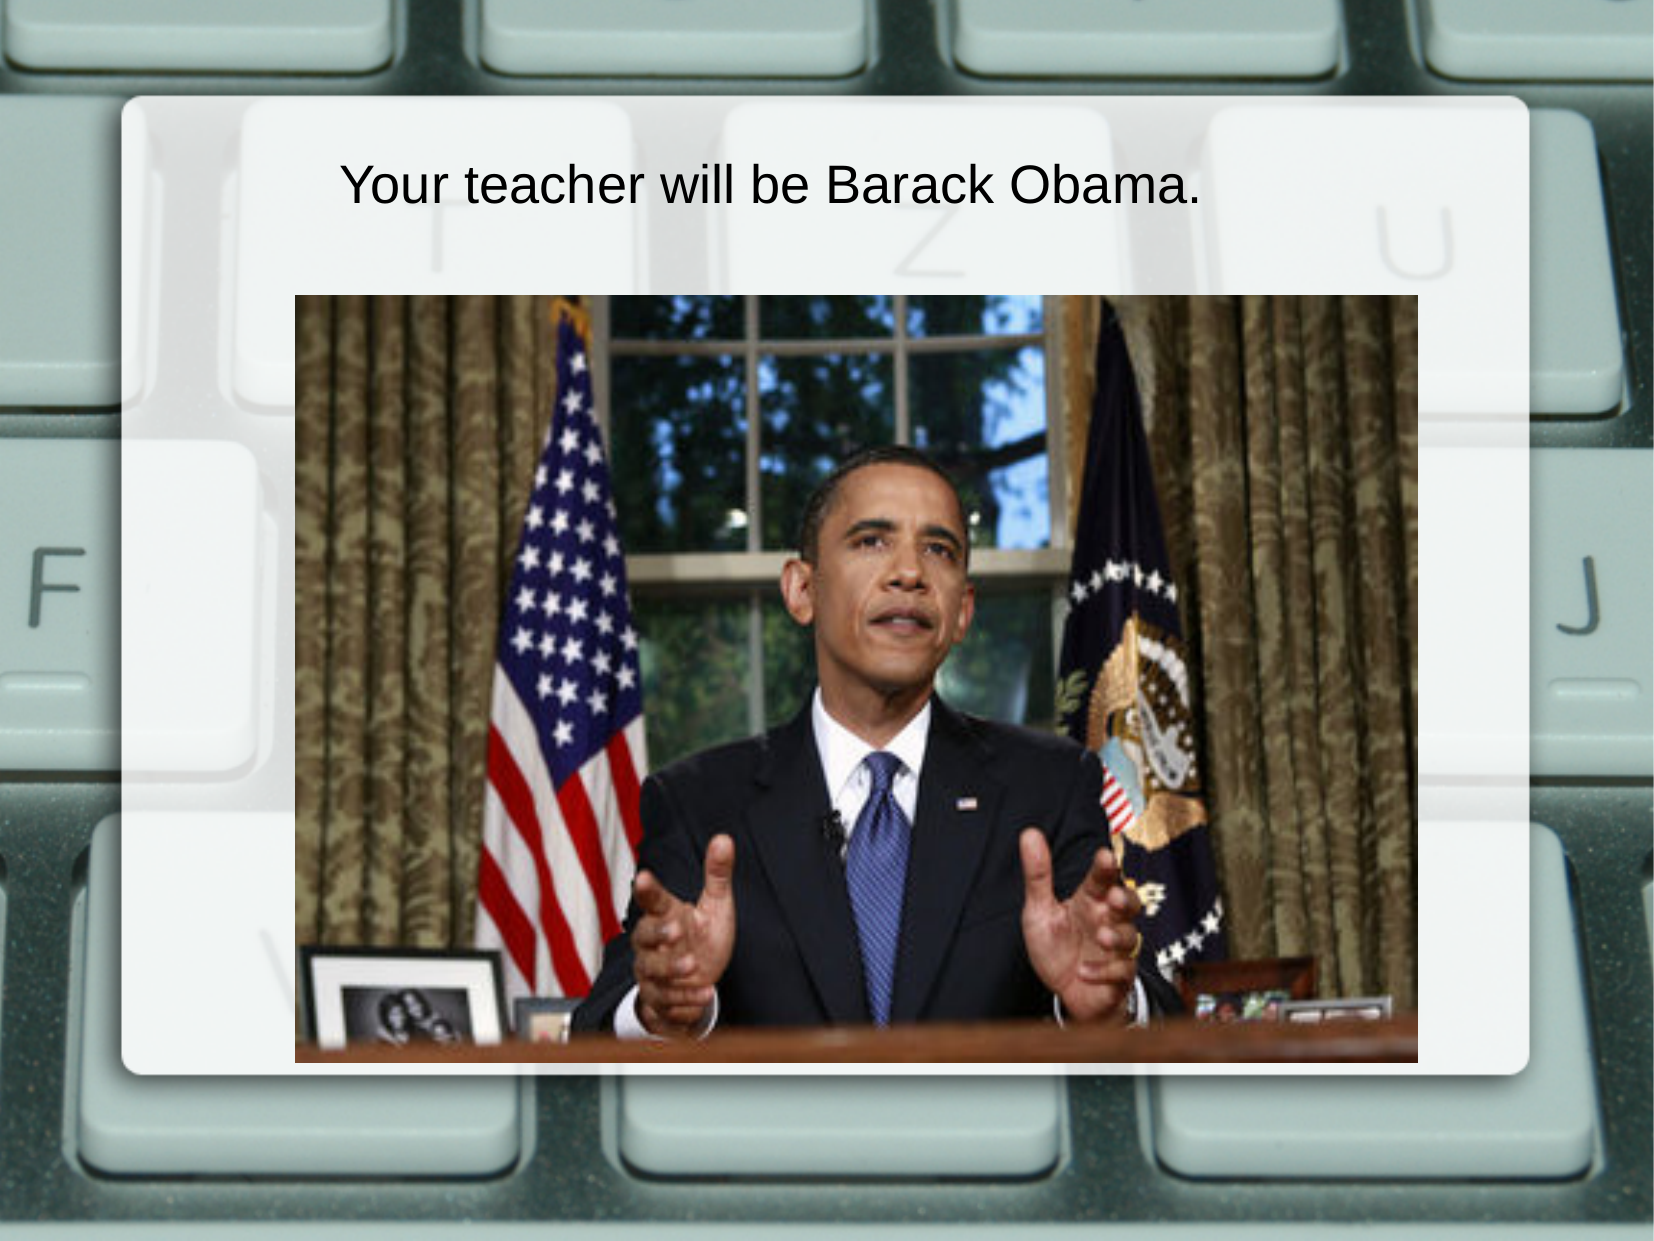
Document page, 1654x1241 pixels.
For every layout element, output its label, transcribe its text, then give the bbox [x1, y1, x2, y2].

text_box Your teacher will be Barack Obama. [324, 147, 1418, 223]
picture [0, 0, 1654, 1241]
